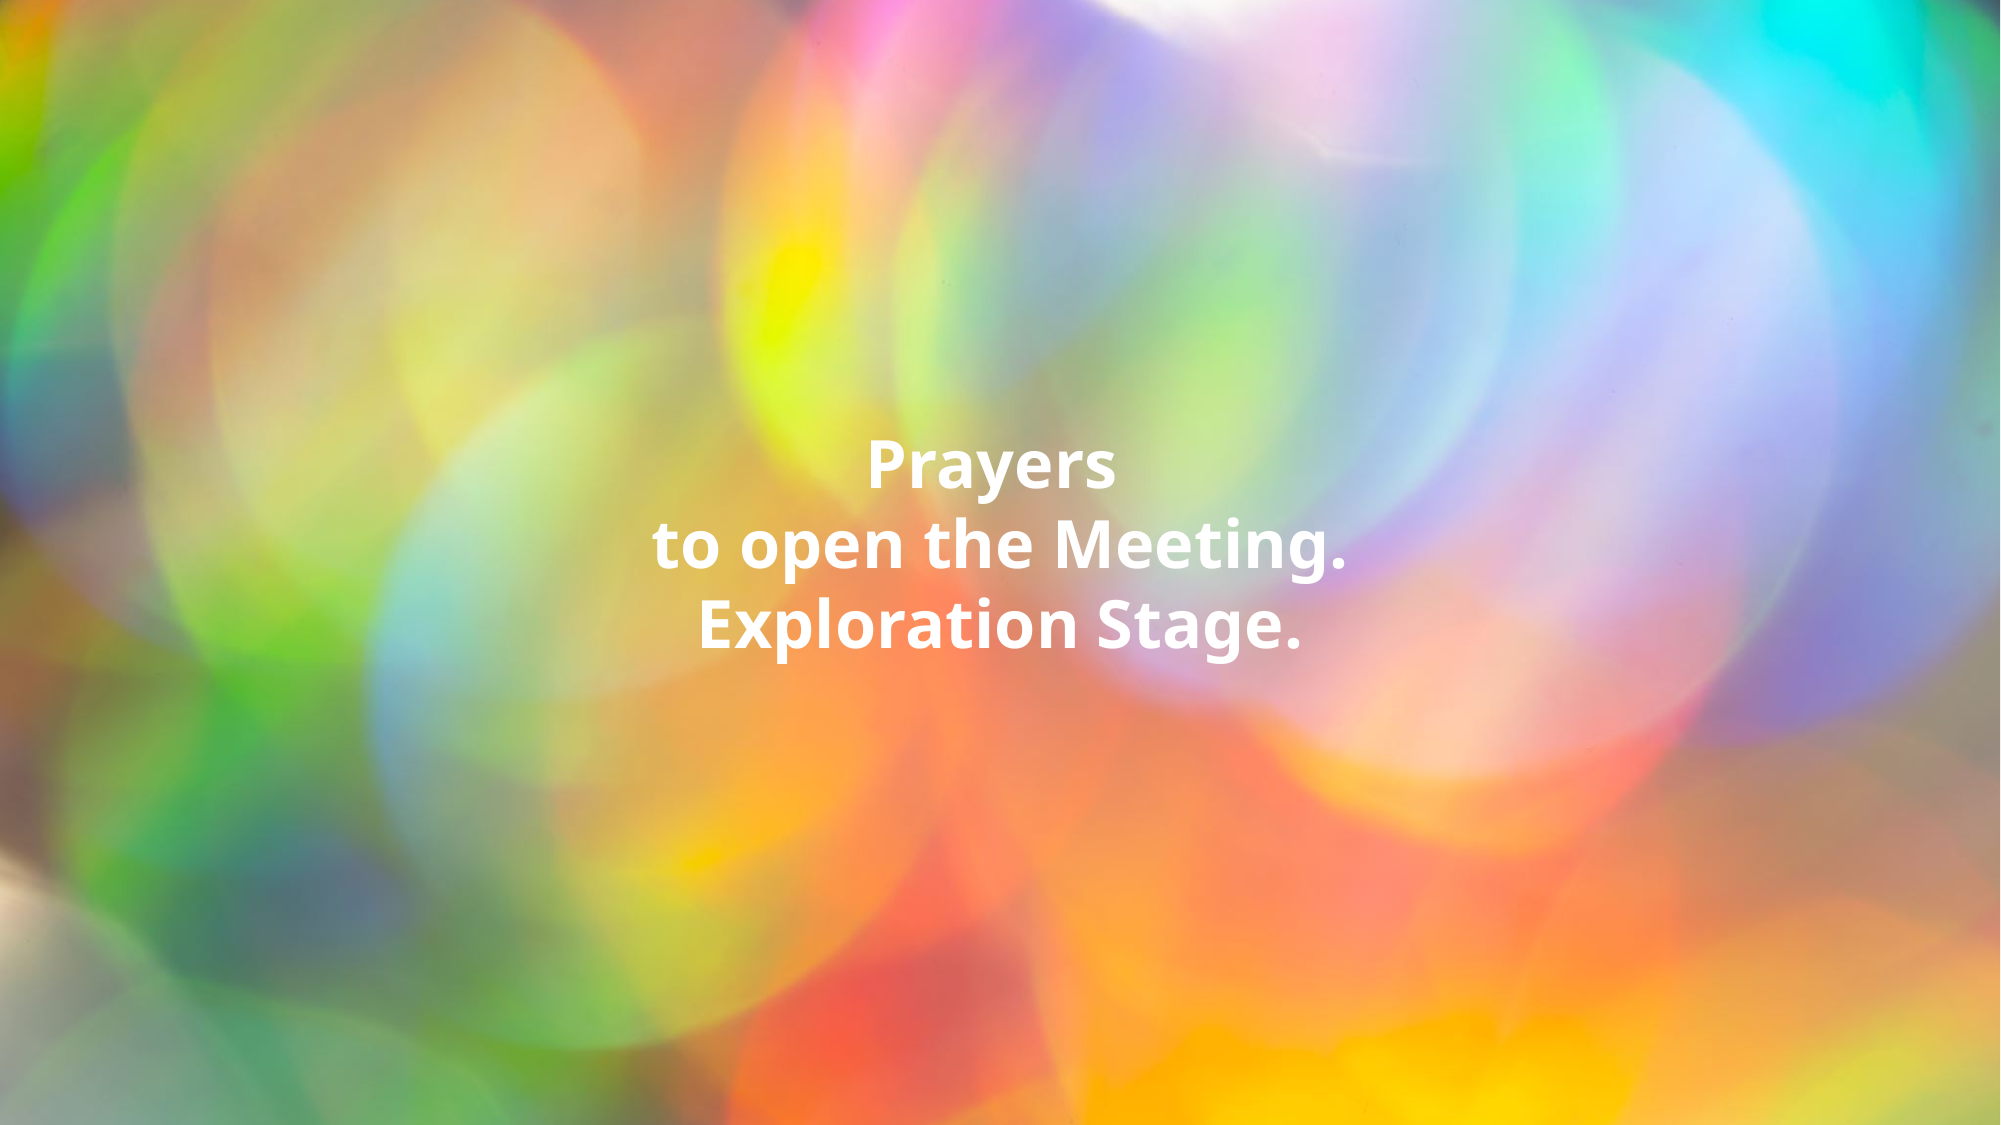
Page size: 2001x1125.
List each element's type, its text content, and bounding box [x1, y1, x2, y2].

text_box Prayers to open the Meeting. Exploration Stage. [491, 414, 1509, 673]
picture [0, 0, 2000, 1125]
